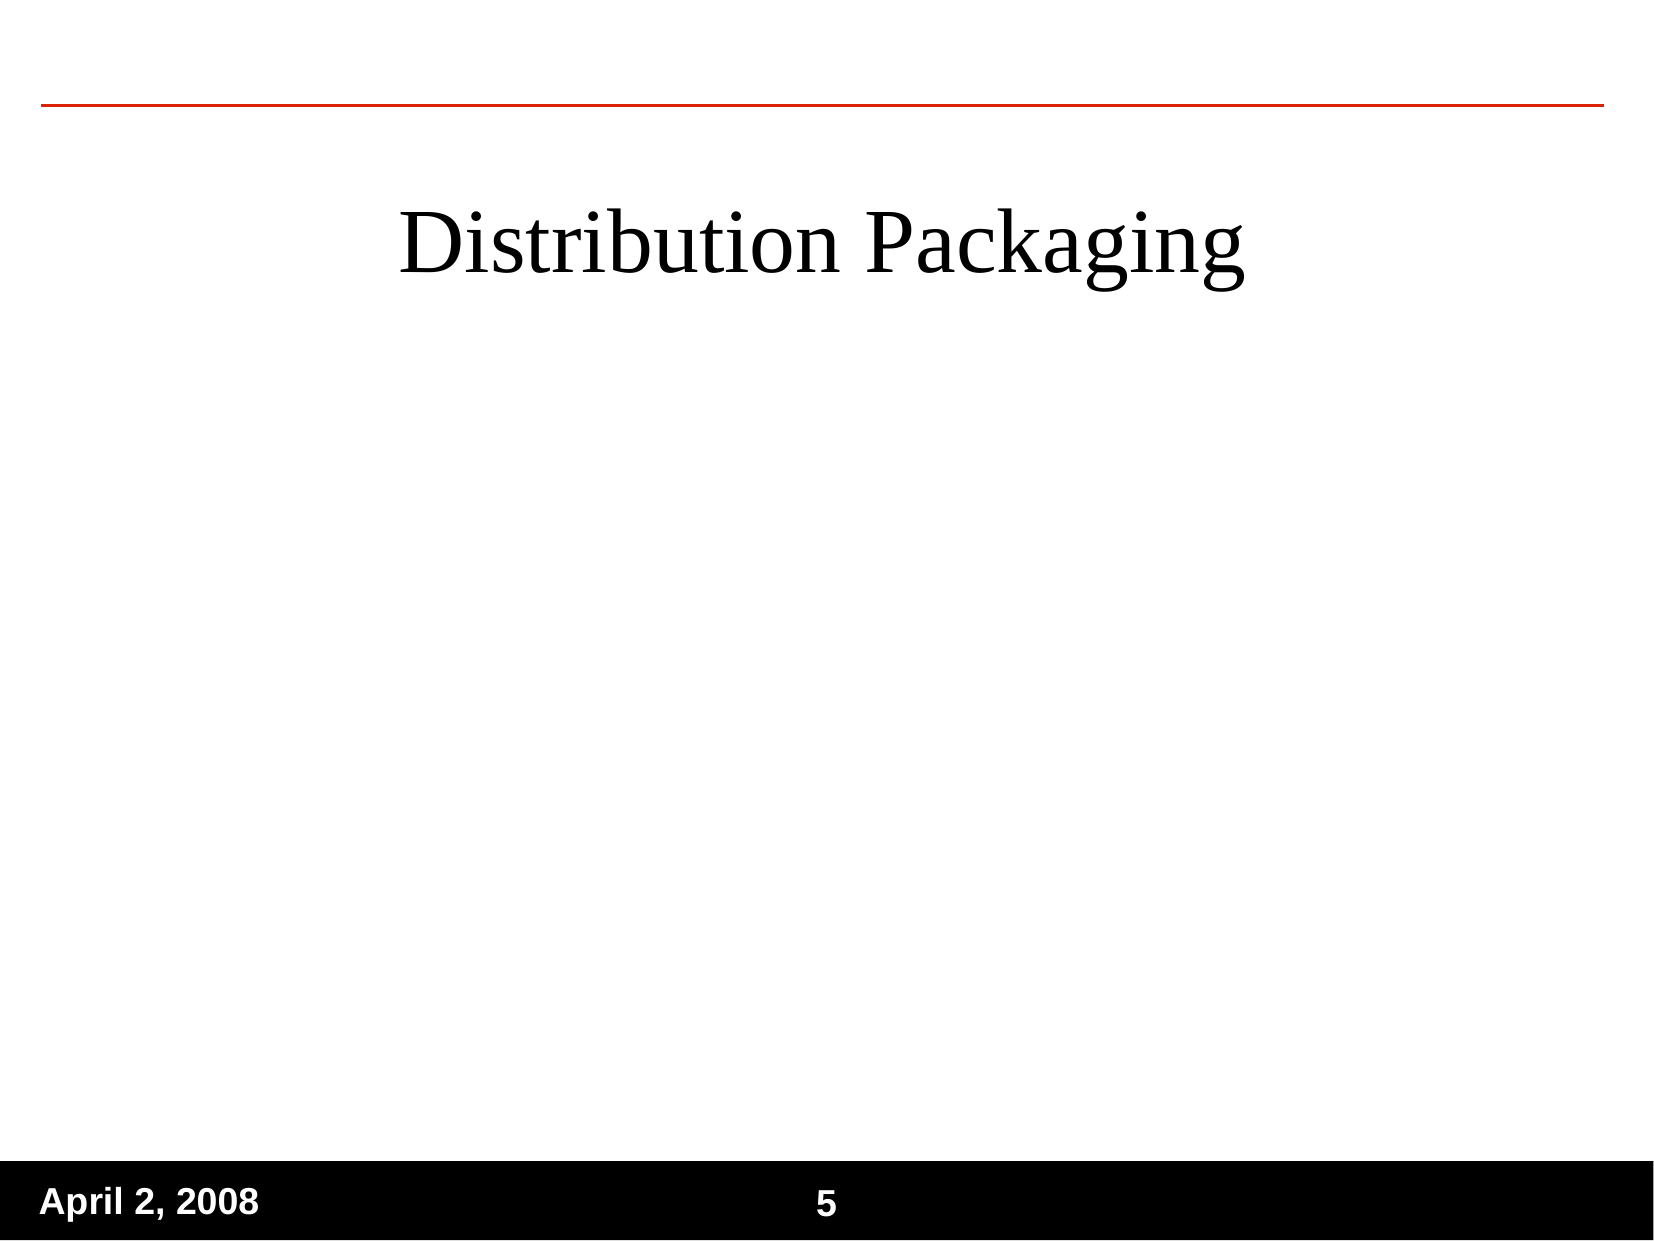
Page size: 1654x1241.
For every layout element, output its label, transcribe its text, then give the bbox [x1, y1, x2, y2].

title Distribution Packaging [117, 137, 1530, 346]
